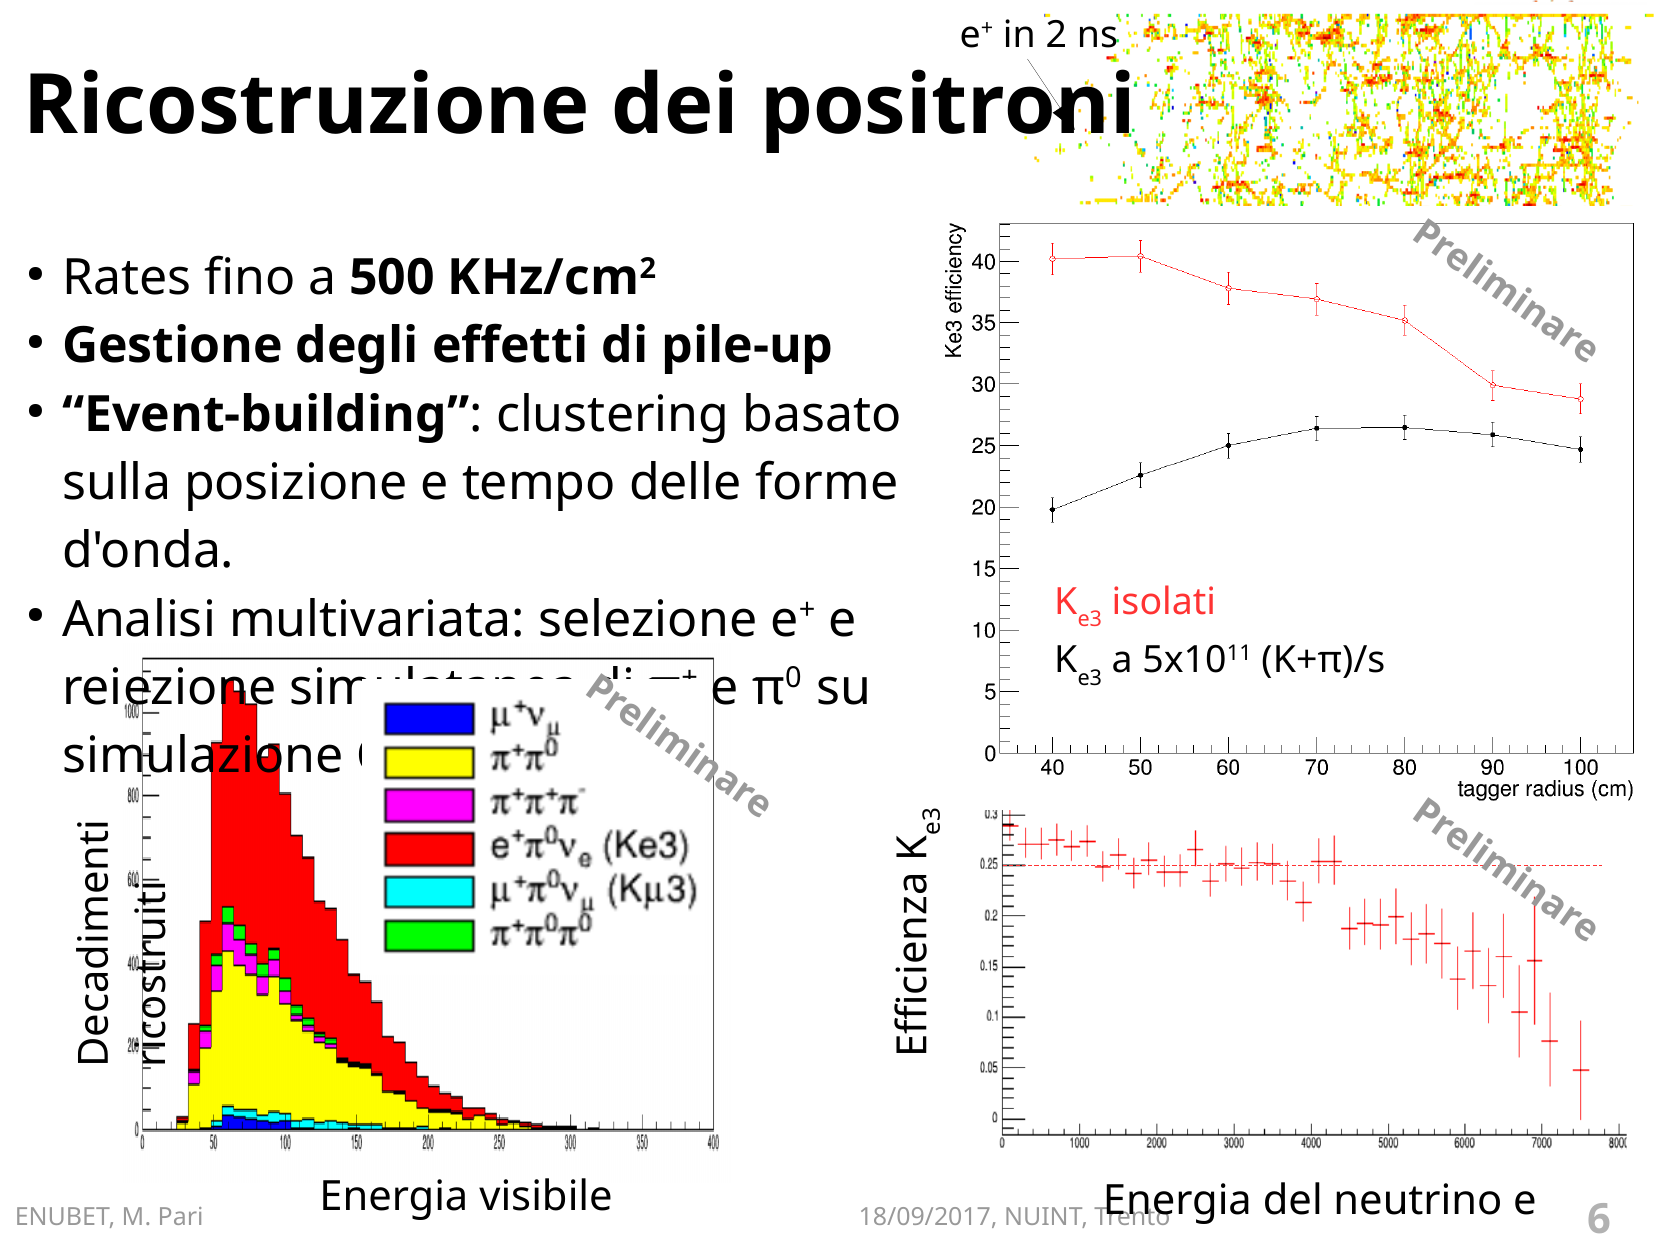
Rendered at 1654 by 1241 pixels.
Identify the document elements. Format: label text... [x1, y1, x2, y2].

picture [717, 691, 731, 701]
text_box Ke3 isolati Ke3 a 5x1011 (K+π)/s [1039, 566, 1607, 685]
text_box Rates fino a 500 KHz/cm2 Gestione degli effetti di pile-up “Event-building”: clustering basato sulla posizione e tempo delle forme d'onda. Analisi multivariata: selezione e+ e reiezione simulatanea di π+ e π0 su simulazione GEANT4 [11, 233, 933, 626]
picture [122, 643, 731, 1183]
text_box Decadimenti ricostruiti [55, 694, 123, 1083]
picture [933, 0, 1654, 1197]
picture [717, 680, 731, 688]
text_box Energia del neutrino e (MeV) [1088, 1162, 1653, 1229]
text_box Preliminare [565, 646, 840, 864]
title Ricostruzione dei positroni [23, 7, 1288, 195]
text_box Efficienza Ke3 [874, 789, 941, 1073]
text_box Preliminare [1392, 770, 1653, 988]
text_box e+ in 2 ns [944, 0, 1323, 100]
text_box Preliminare [1392, 191, 1653, 410]
text_box Energia visibile [304, 1158, 761, 1226]
